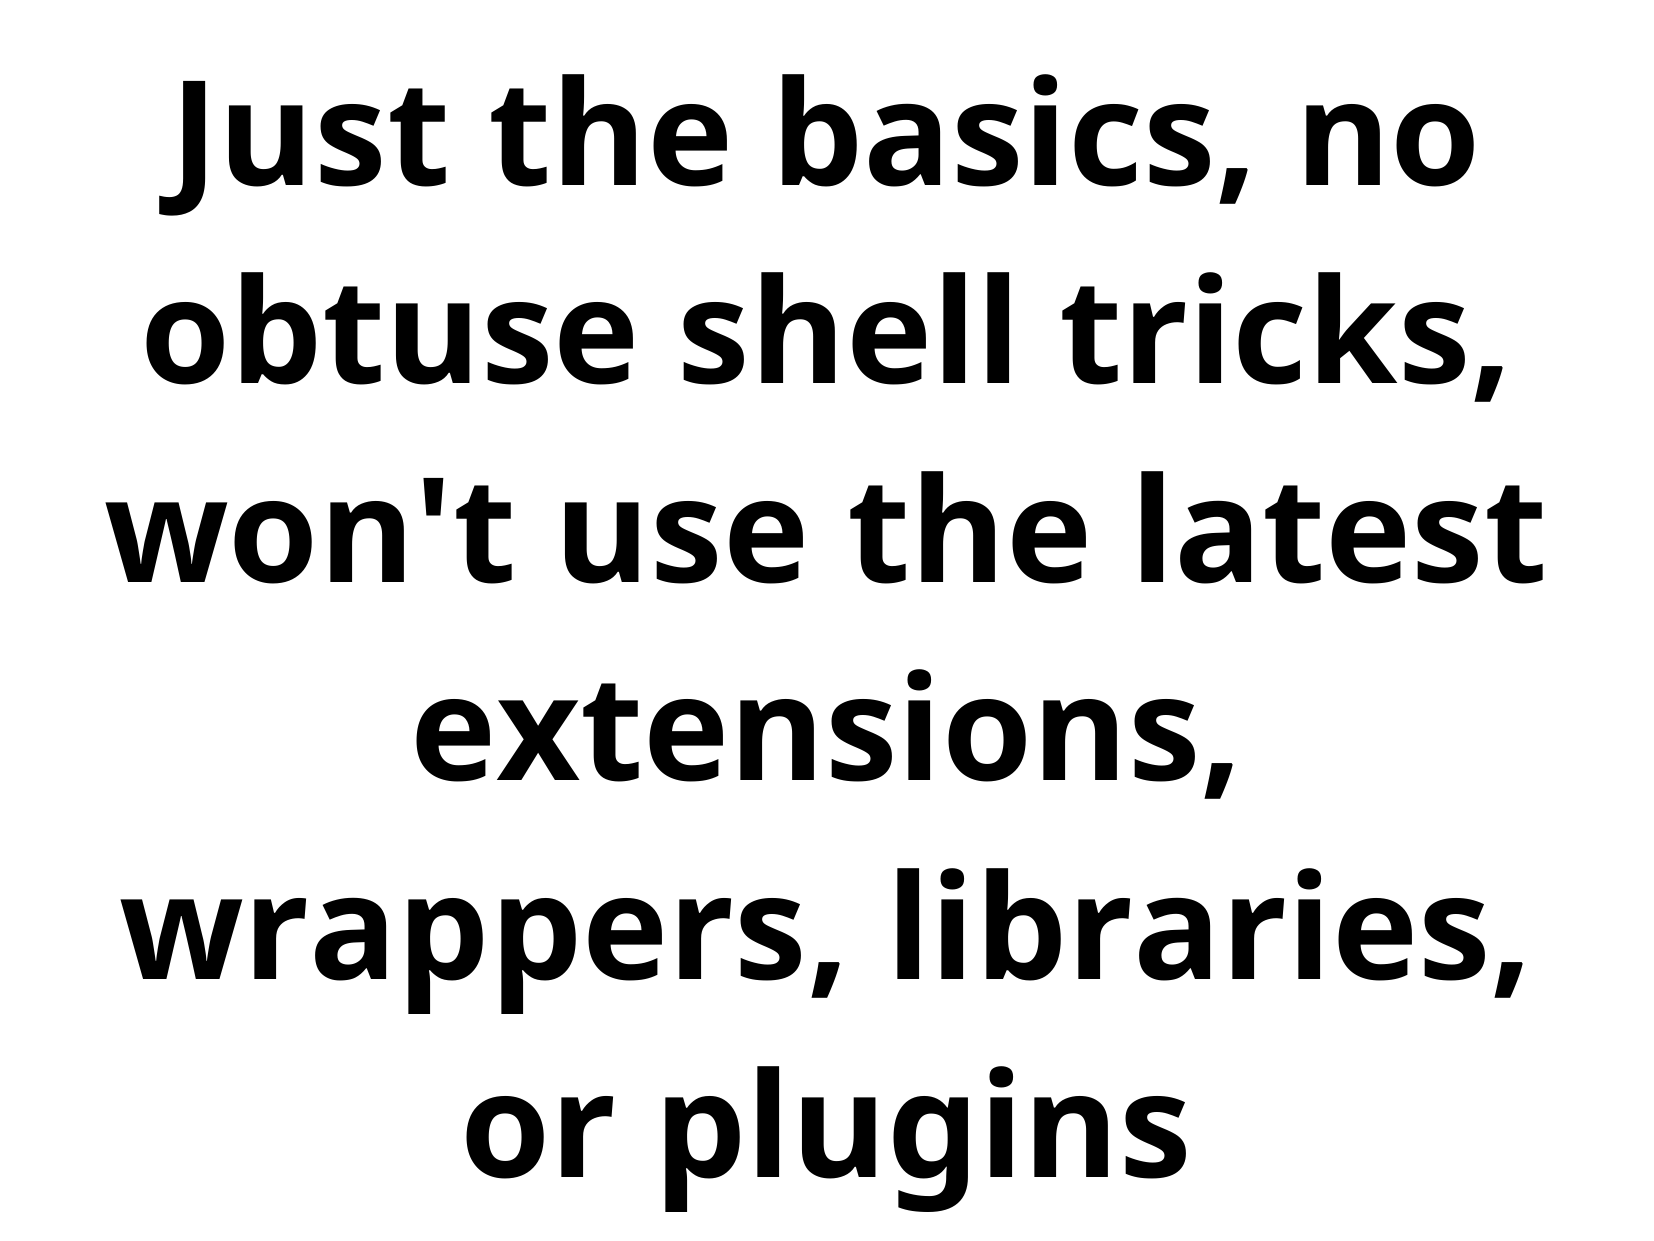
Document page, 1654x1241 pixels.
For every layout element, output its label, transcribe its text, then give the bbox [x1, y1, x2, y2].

title Just the basics, no obtuse shell tricks, won't use the latest extensions, wrappers, libraries, or plugins [82, 49, 1571, 1201]
